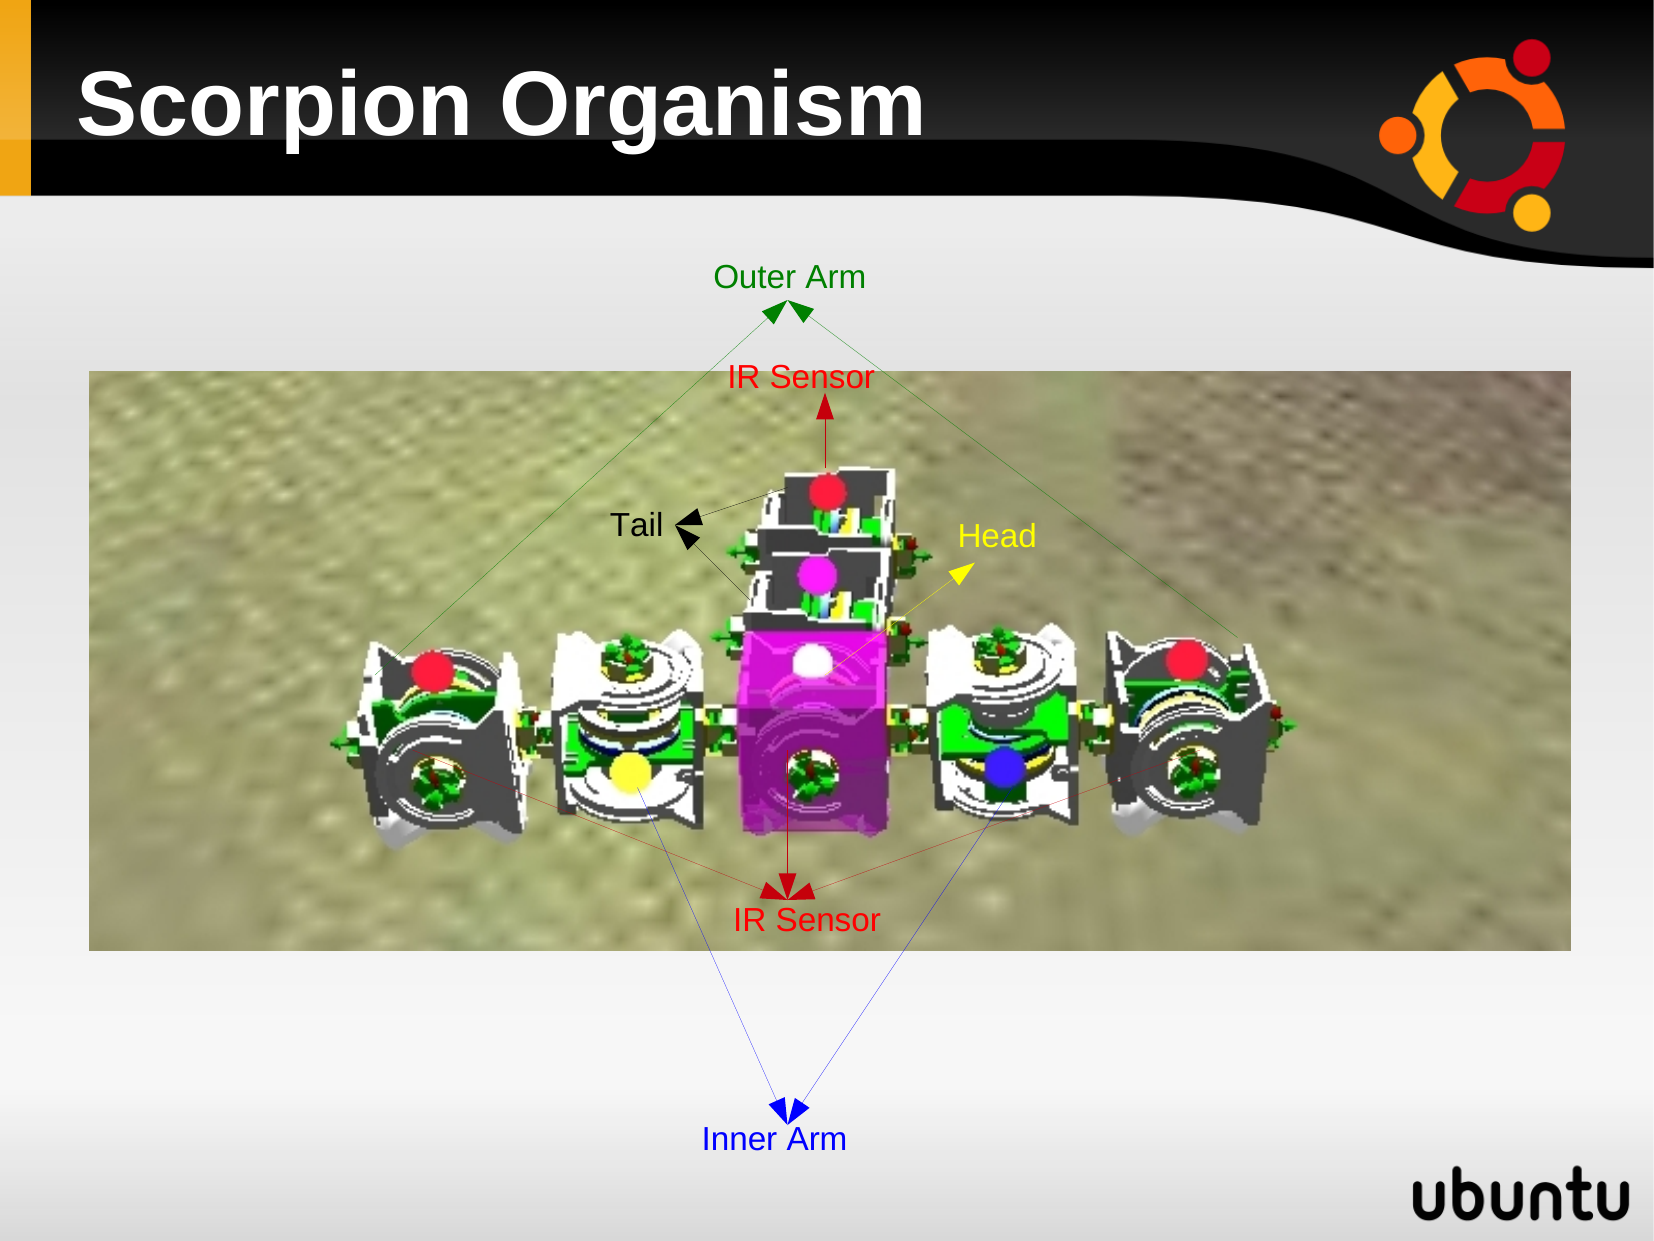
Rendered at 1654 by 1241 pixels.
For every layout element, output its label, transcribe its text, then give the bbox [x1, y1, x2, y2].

text_box Outer Arm [698, 250, 962, 303]
text_box IR Sensor [712, 350, 926, 403]
text_box IR Sensor [718, 894, 932, 946]
text_box Head [942, 510, 1076, 563]
text_box Inner Arm [686, 1113, 901, 1166]
picture [0, 0, 1654, 1241]
text_box Tail [595, 499, 708, 551]
title Scorpion Organism [76, 7, 1565, 200]
